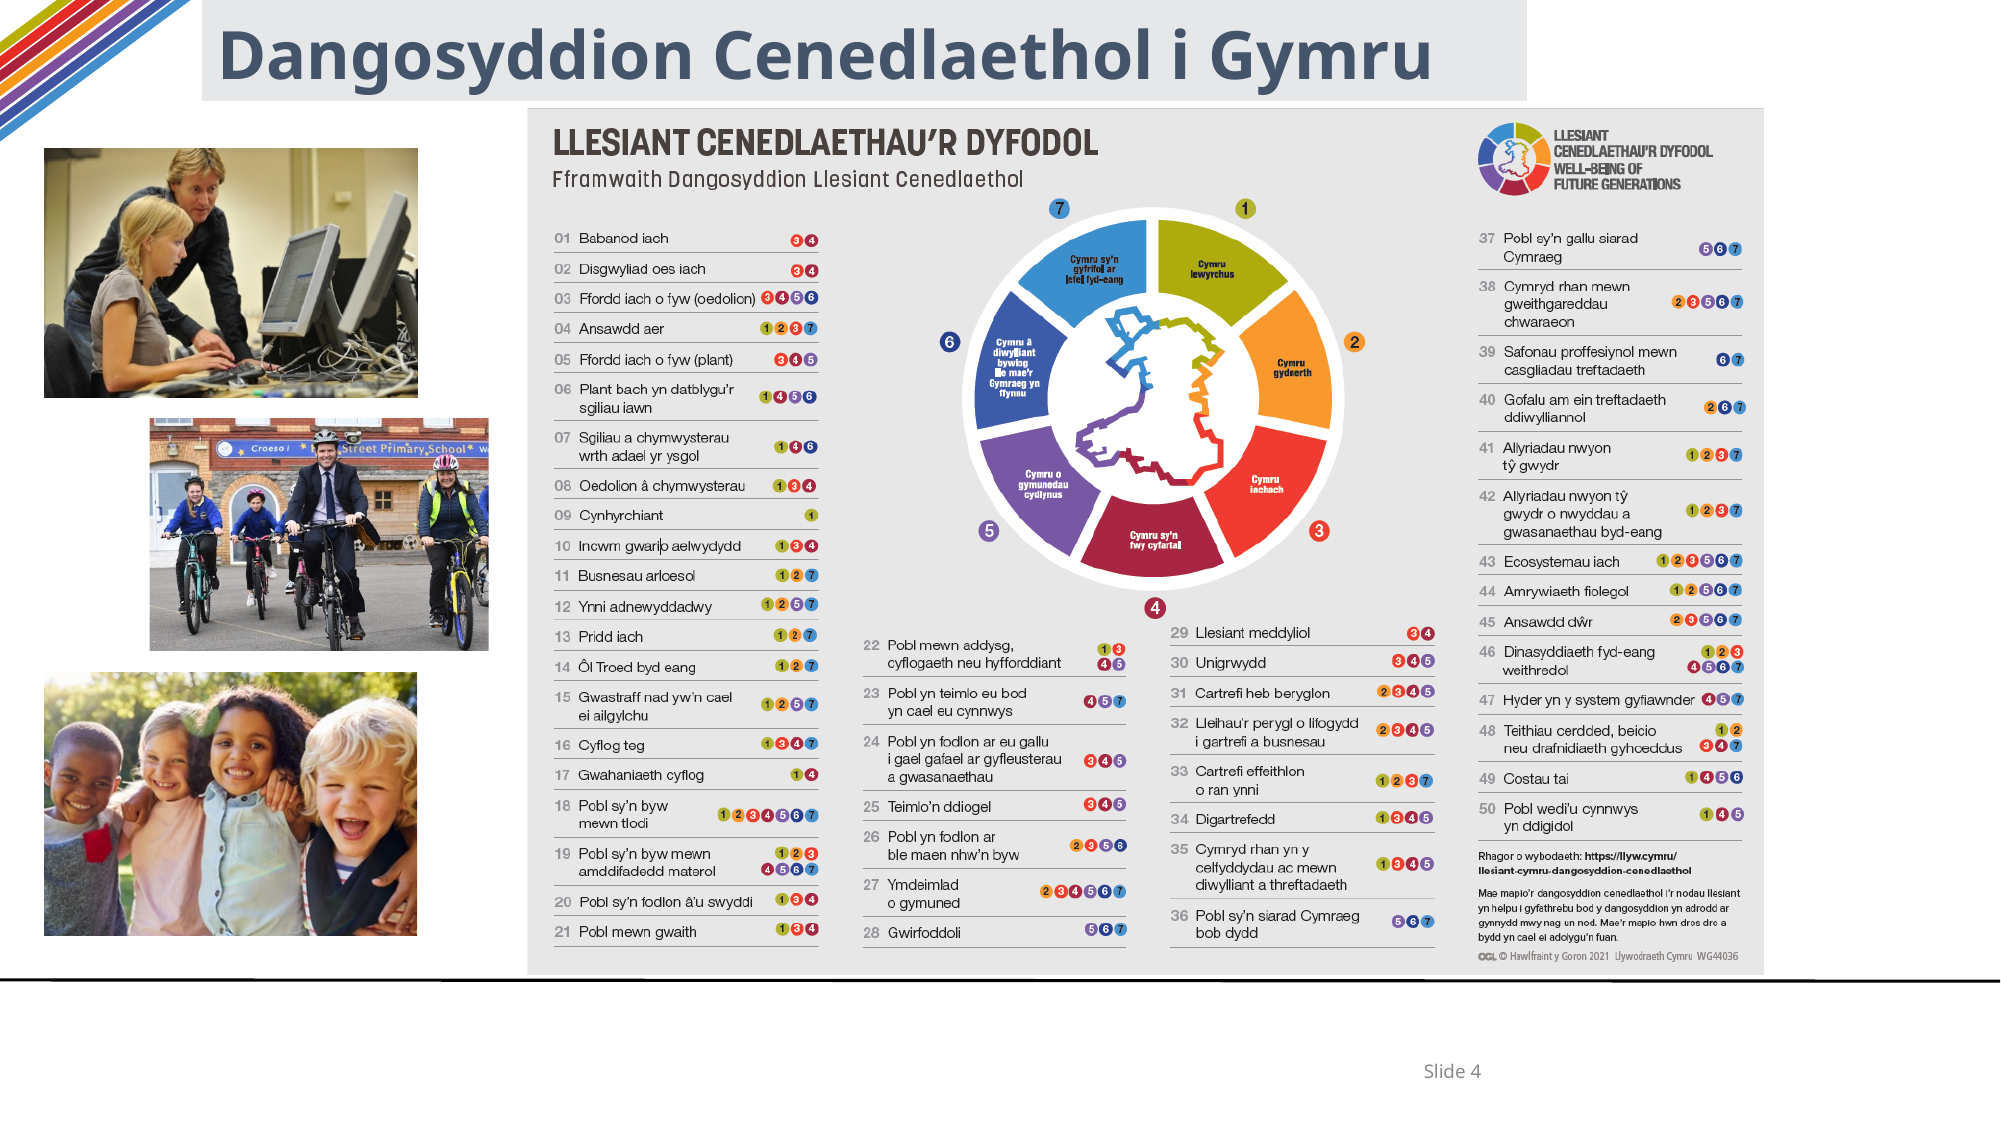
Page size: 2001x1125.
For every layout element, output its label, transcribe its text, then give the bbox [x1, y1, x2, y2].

picture [44, 672, 418, 936]
text_box Dangosyddion Cenedlaethol i Gymru [202, 0, 1527, 101]
picture [149, 418, 489, 652]
picture [44, 149, 418, 398]
picture [527, 108, 1764, 976]
